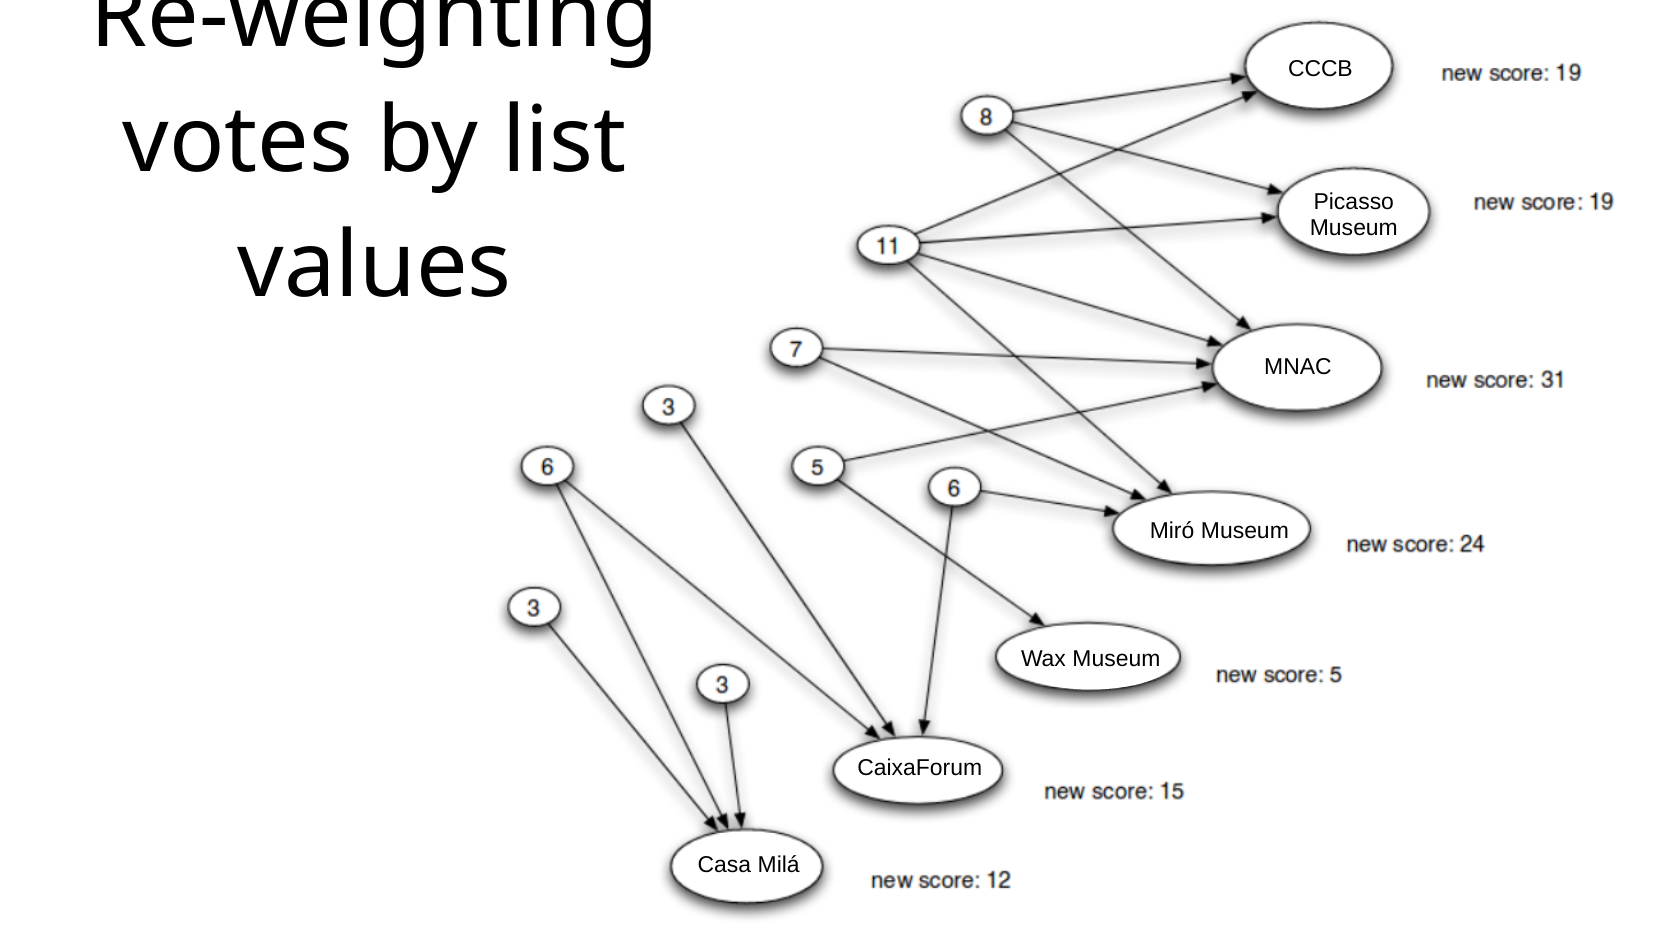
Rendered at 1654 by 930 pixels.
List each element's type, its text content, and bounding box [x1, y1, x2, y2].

text_box CCCB [1252, 29, 1389, 108]
text_box Wax Museum [1007, 627, 1175, 690]
text_box Casa Milá [678, 838, 820, 891]
title Re-weighting votes by list values [0, 1, 751, 270]
text_box CaixaForum [845, 741, 995, 794]
text_box Picasso Museum [1285, 176, 1422, 254]
text_box MNAC [1230, 328, 1366, 406]
text_box Miró Museum [1135, 499, 1304, 562]
picture [405, 3, 1650, 930]
